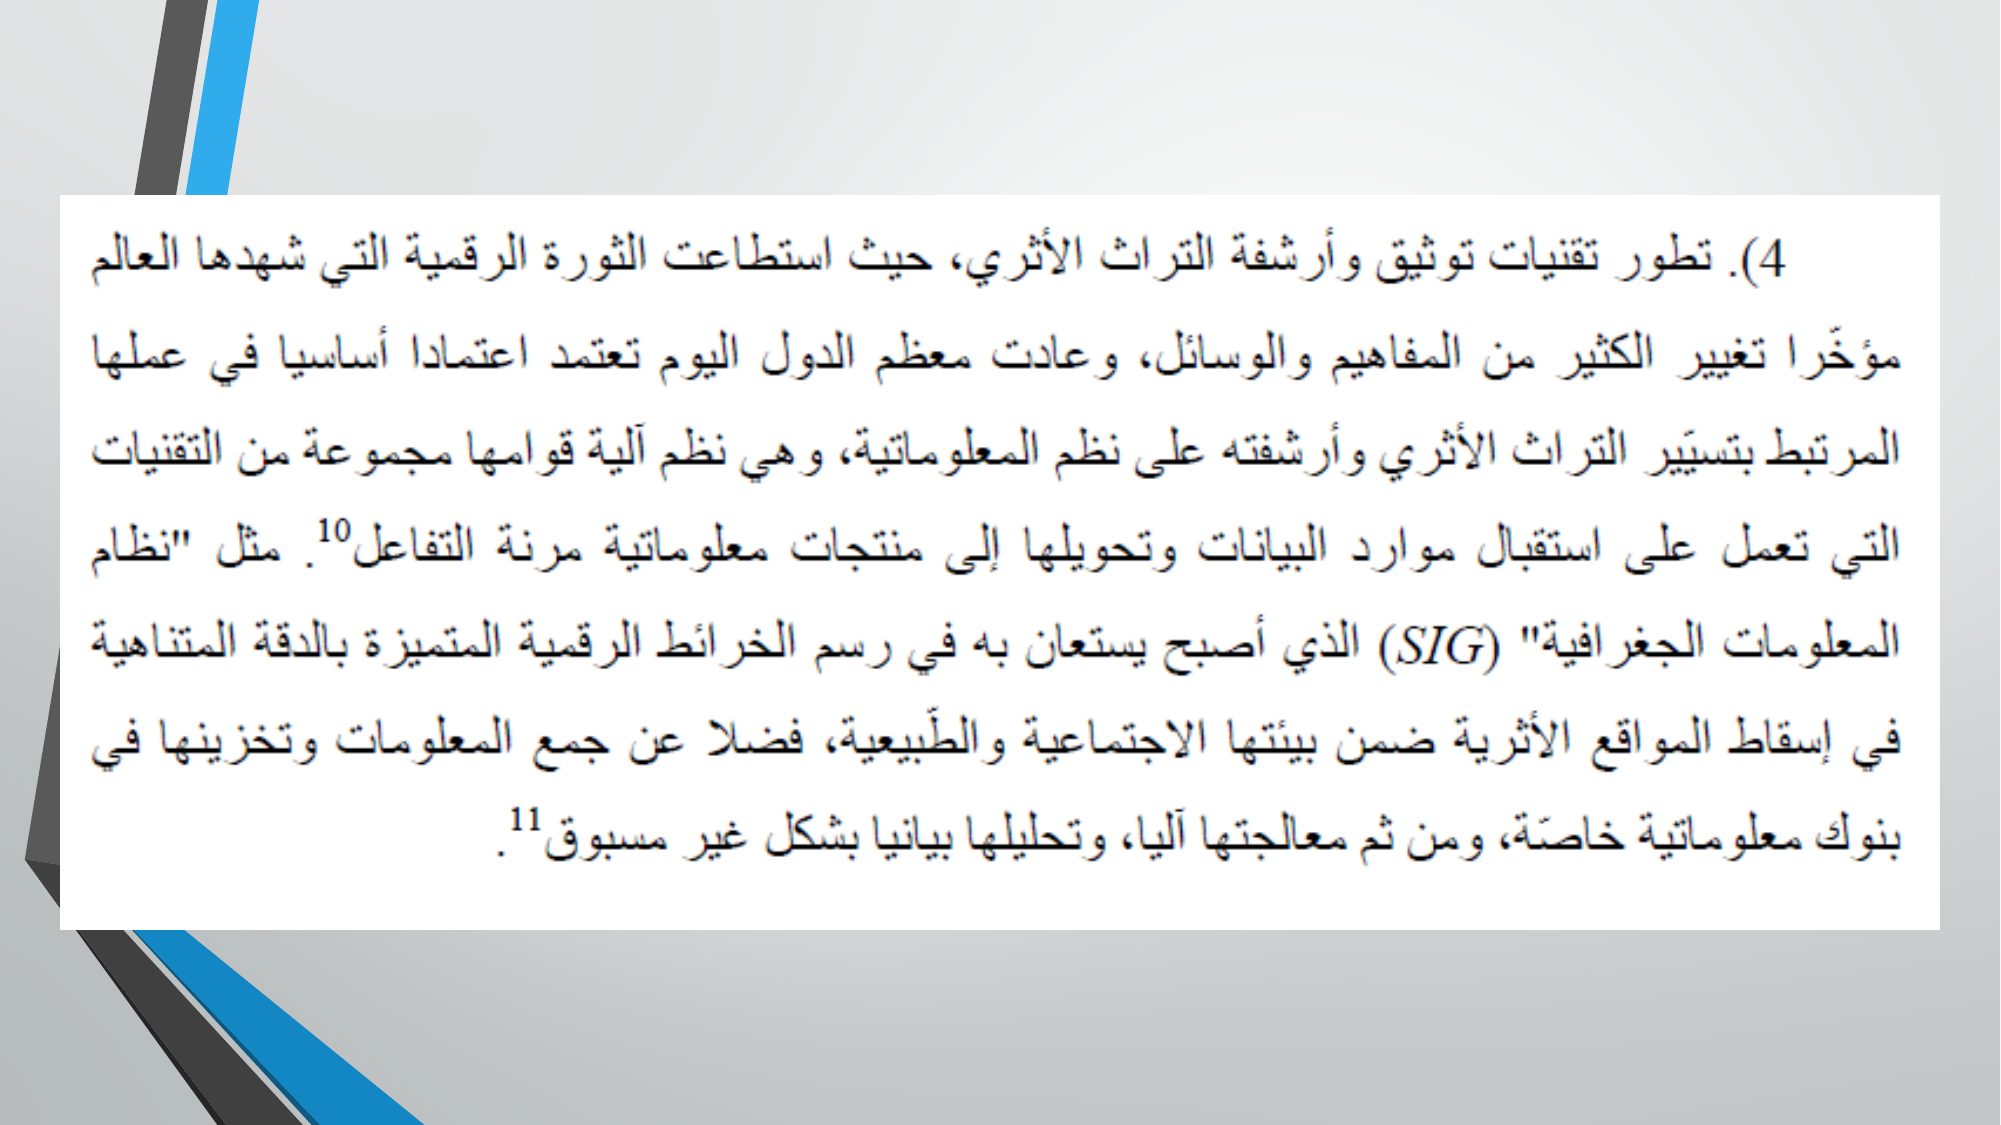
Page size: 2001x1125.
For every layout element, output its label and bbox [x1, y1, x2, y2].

picture [60, 195, 1940, 930]
